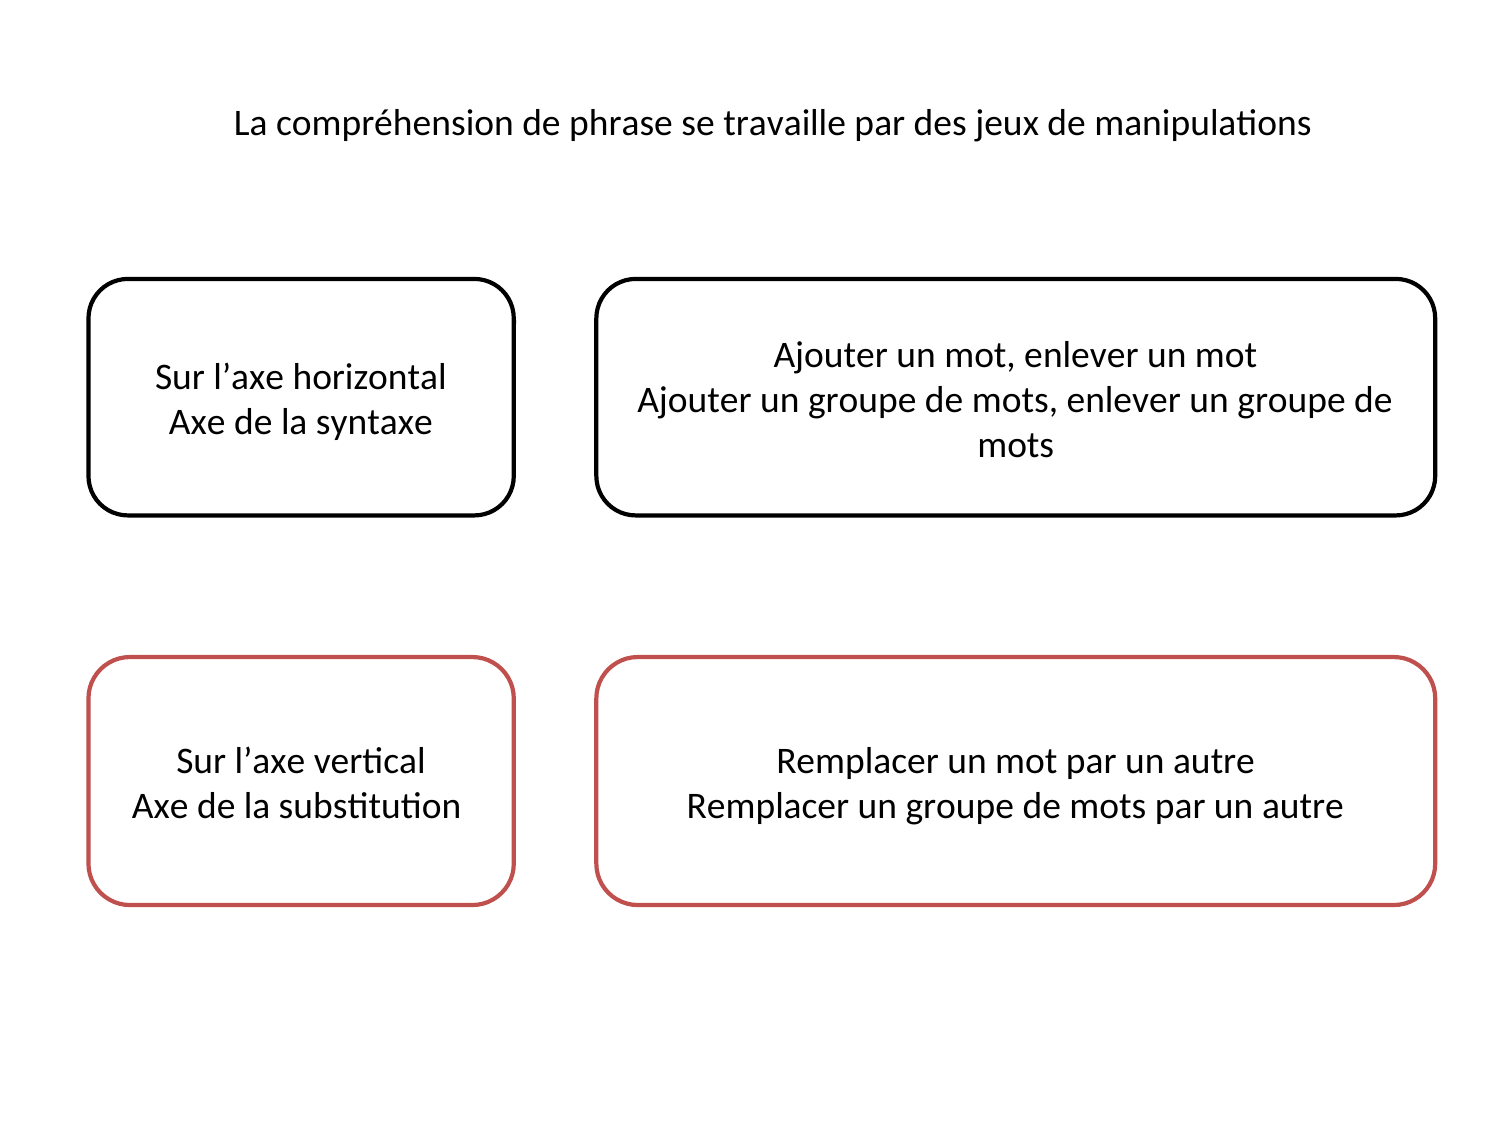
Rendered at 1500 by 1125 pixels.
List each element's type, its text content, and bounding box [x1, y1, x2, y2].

text_box Remplacer un mot par un autre Remplacer un groupe de mots par un autre [596, 657, 1436, 906]
text_box La compréhension de phrase se travaille par des jeux de manipulations [112, 90, 1436, 151]
text_box Ajouter un mot, enlever un mot Ajouter un groupe de mots, enlever un groupe de mots [596, 278, 1436, 516]
text_box Sur l’axe vertical Axe de la substitution [88, 657, 514, 906]
text_box Sur l’axe horizontal Axe de la syntaxe [88, 278, 514, 516]
